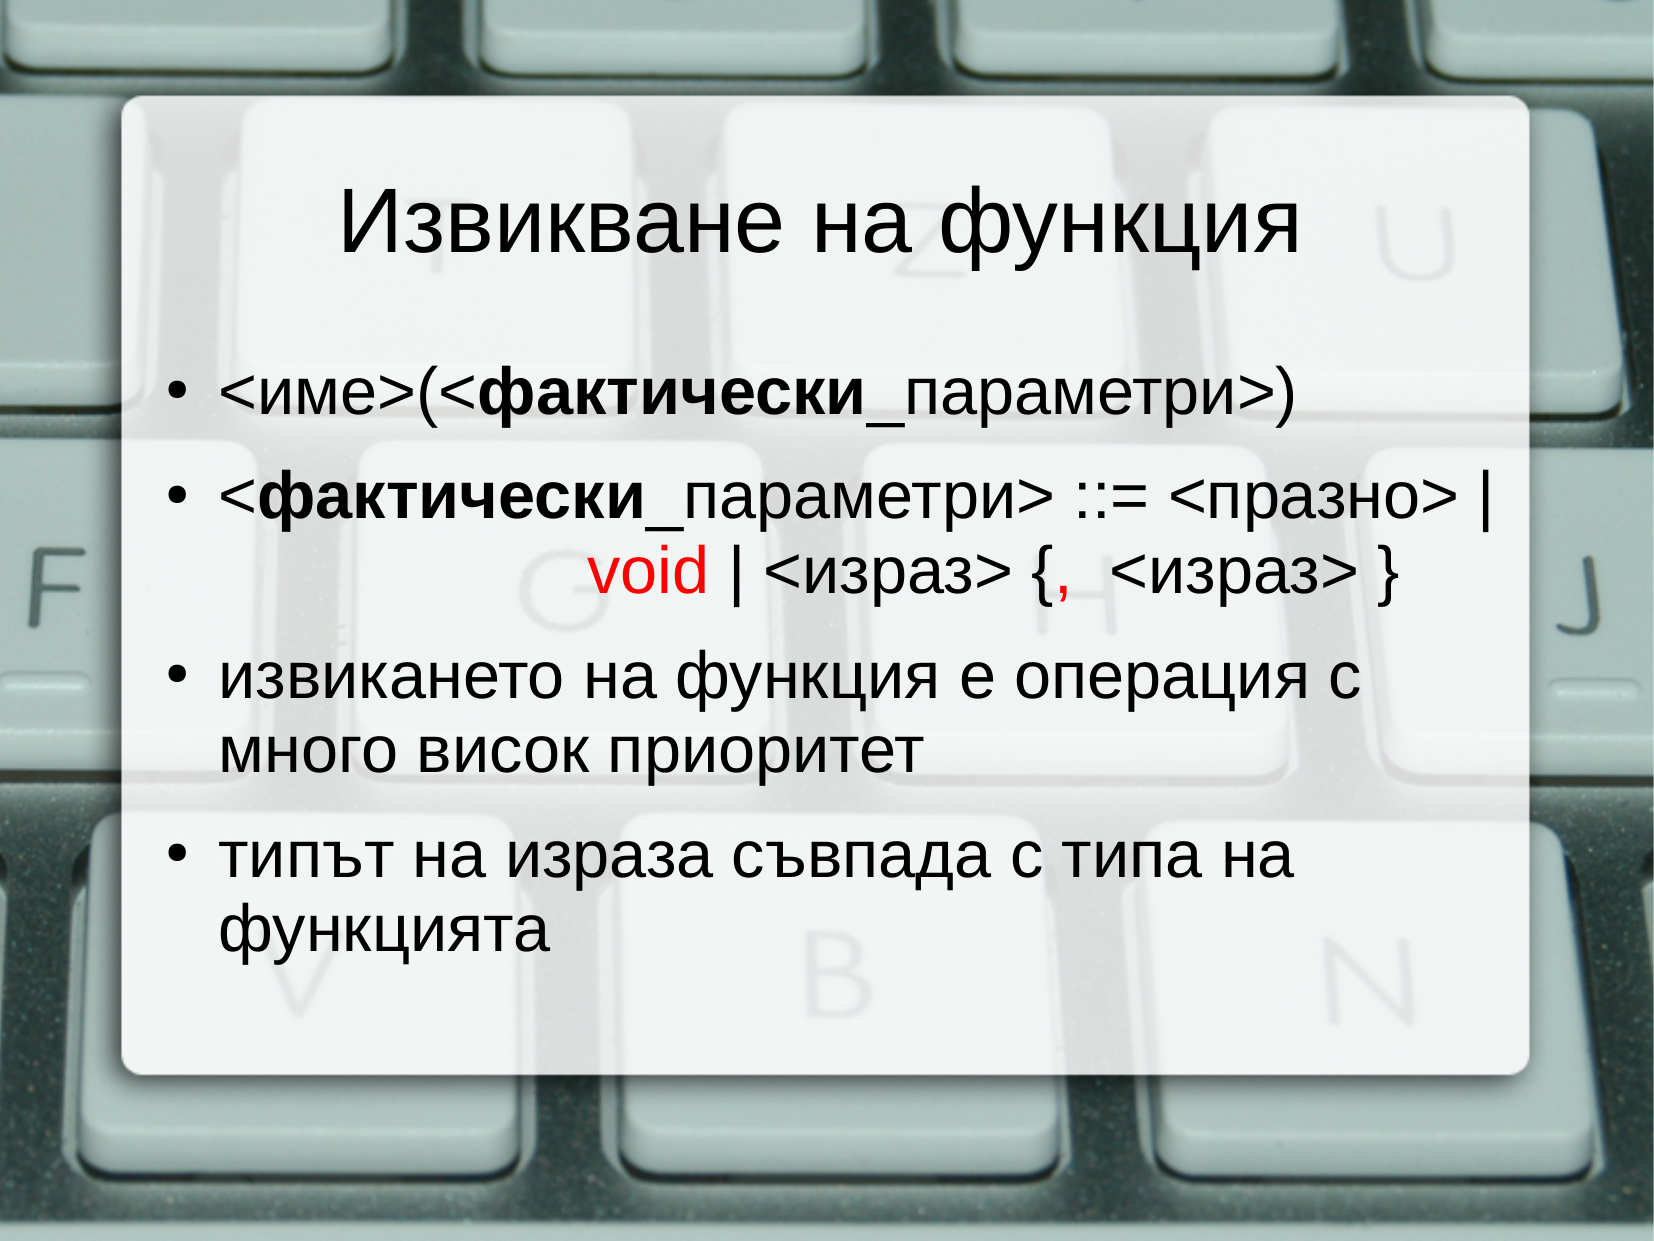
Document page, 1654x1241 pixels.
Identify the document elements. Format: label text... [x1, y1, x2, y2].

title Извикване на функция [135, 117, 1506, 325]
list <име>(<фактически_параметри>) <фактически_параметри> ::= <празно> | void | <израз> {, <израз> } извикането на функция е операция с много висок приоритет типът на израза съвпада с типа на функцията [147, 354, 1506, 1074]
picture [0, 0, 1654, 1241]
